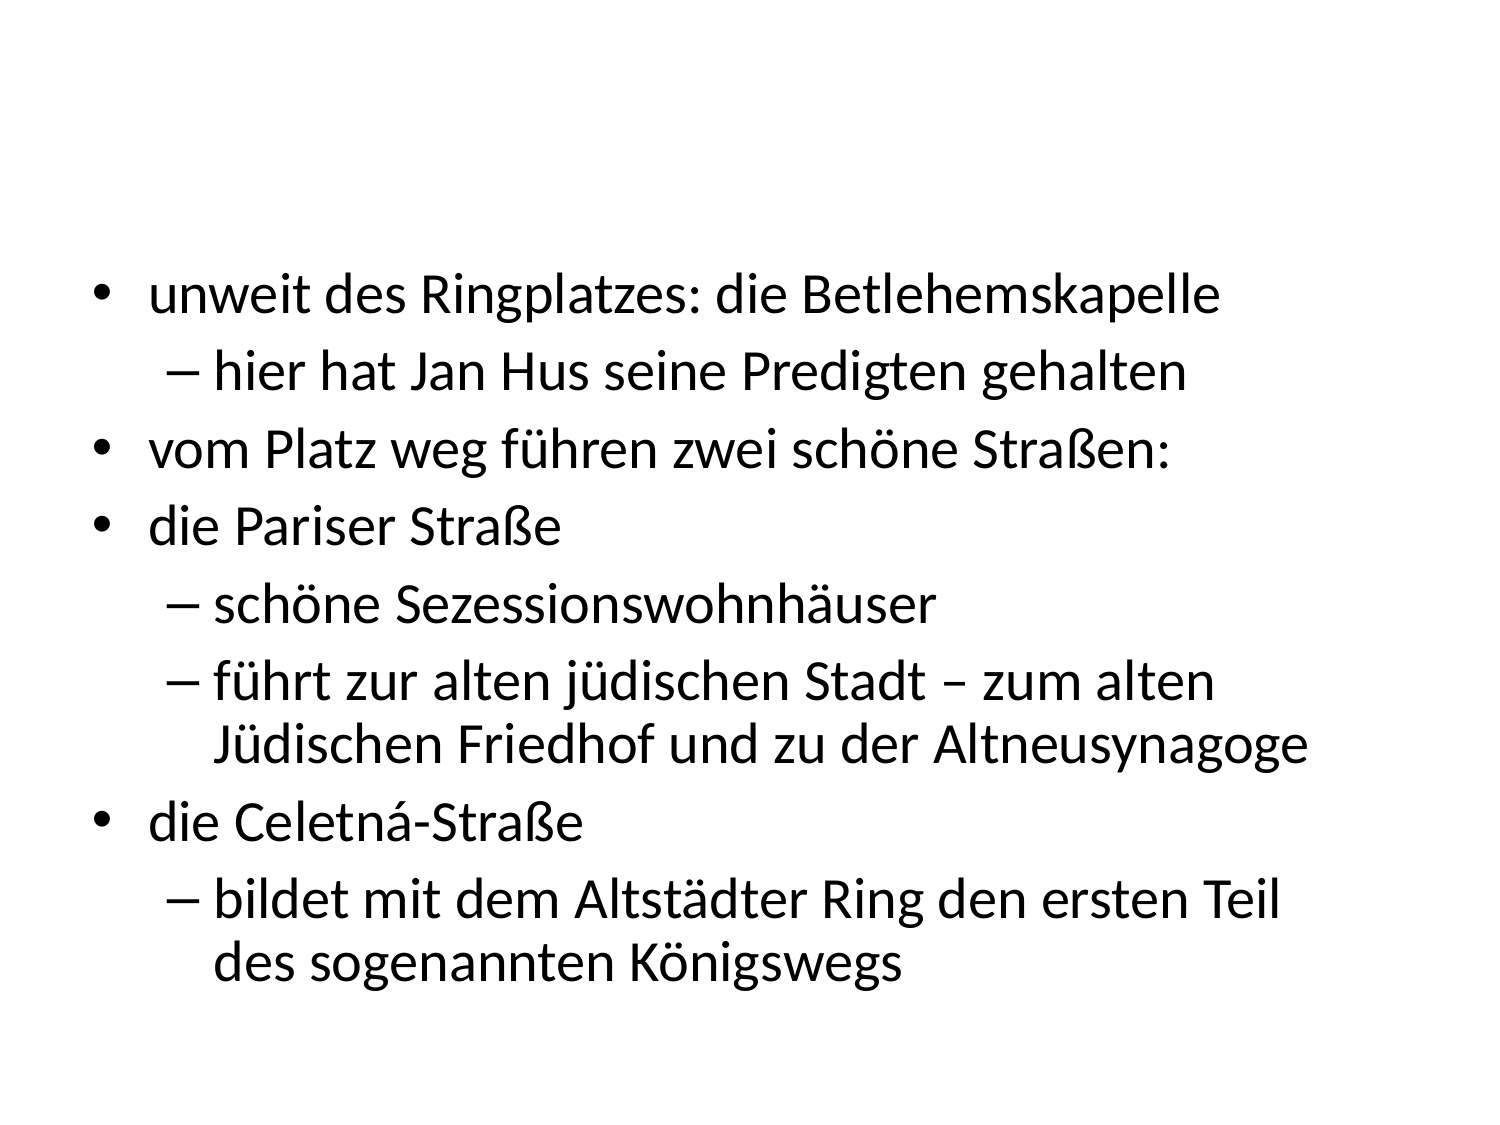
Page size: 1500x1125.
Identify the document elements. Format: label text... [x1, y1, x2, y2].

list unweit des Ringplatzes: die Betlehemskapelle hier hat Jan Hus seine Predigten gehalten vom Platz weg führen zwei schöne Straßen: die Pariser Straße schöne Sezessionswohnhäuser führt zur alten jüdischen Stadt – zum alten Jüdischen Friedhof und zu der Altneusynagoge die Celetná-Straße bildet mit dem Altstädter Ring den ersten Teil des sogenannten Königswegs [76, 255, 1427, 1010]
